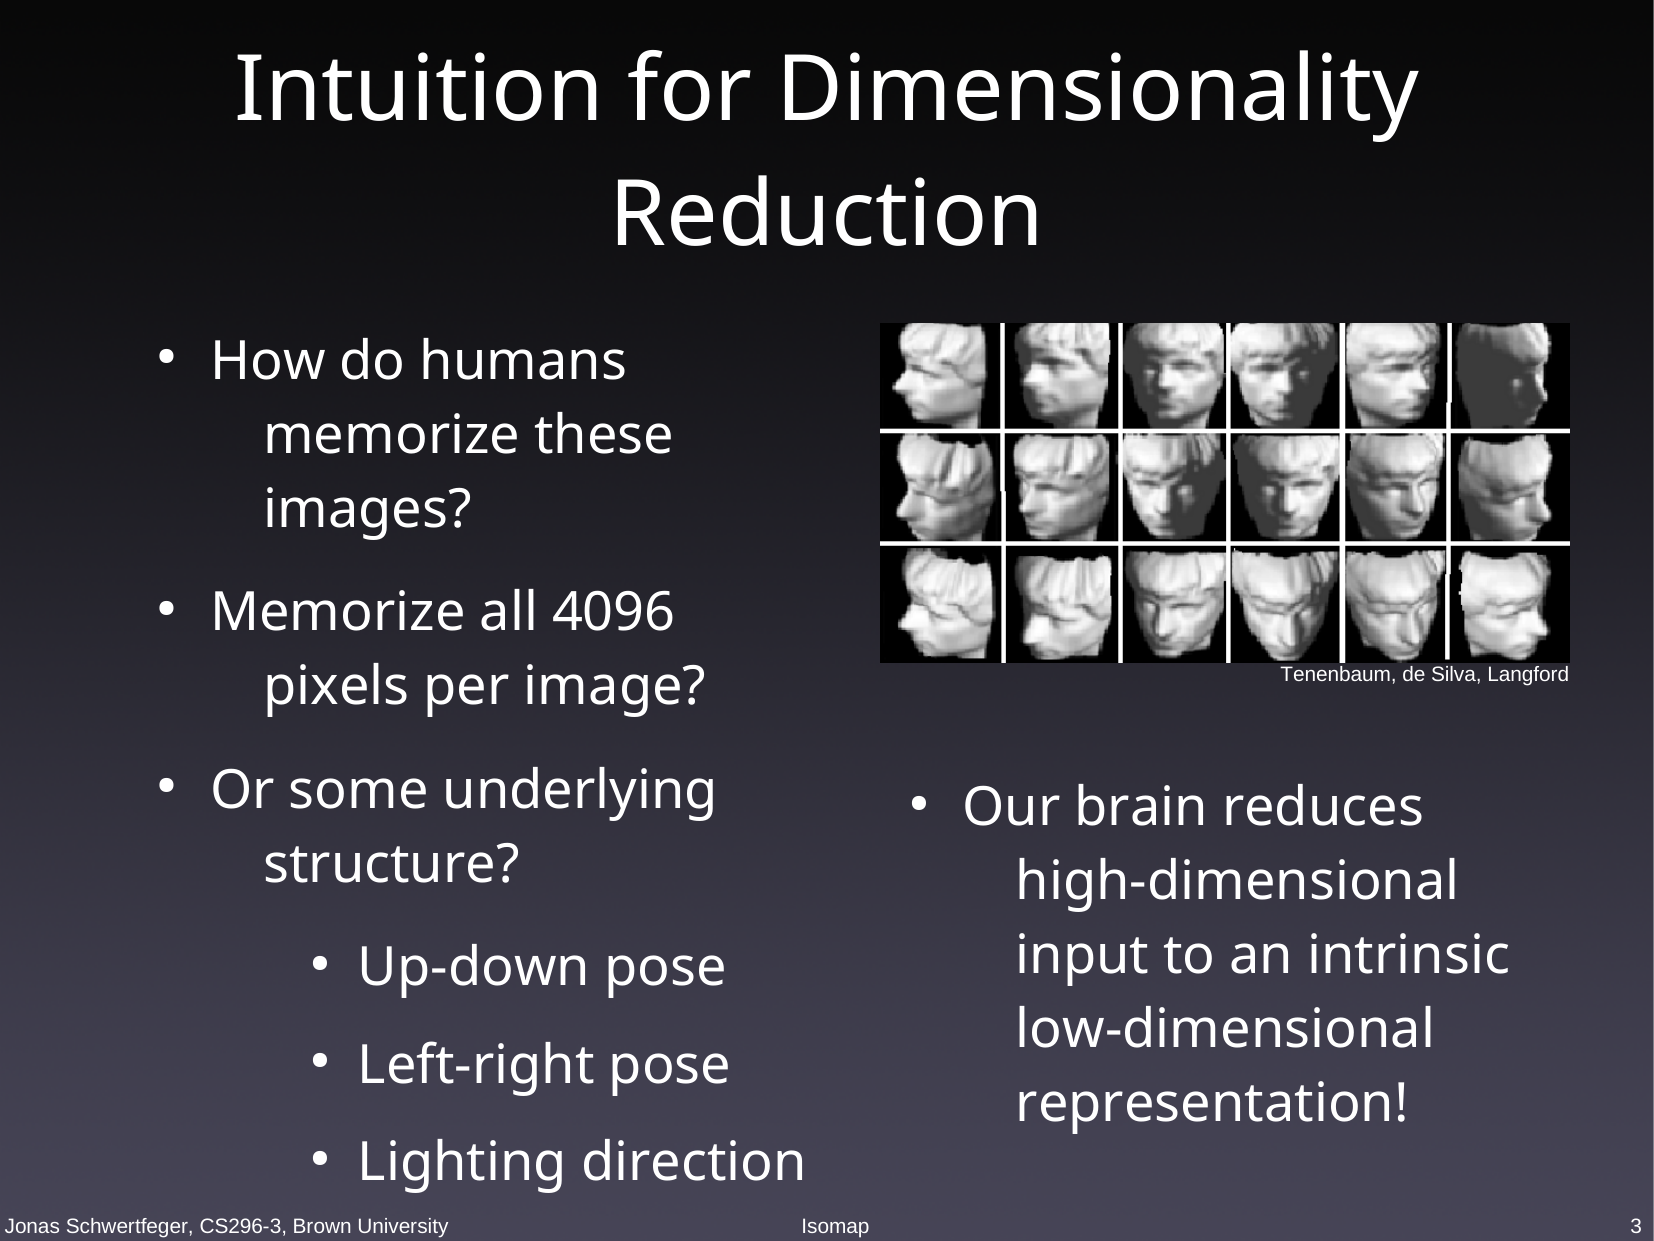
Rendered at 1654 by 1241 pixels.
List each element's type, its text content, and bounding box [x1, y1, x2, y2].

text_box Tenenbaum, de Silva, Langford [1119, 663, 1570, 687]
list Our brain reduces high-dimensional input to an intrinsic low-dimensional representation! [874, 767, 1564, 1010]
list How do humans memorize these images? Memorize all 4096 pixels per image? Or some underlying structure? Up-down pose Left-right pose Lighting direction [121, 321, 811, 1103]
picture [0, 0, 1654, 1241]
title Intuition for Dimensionality Reduction [121, 43, 1534, 251]
